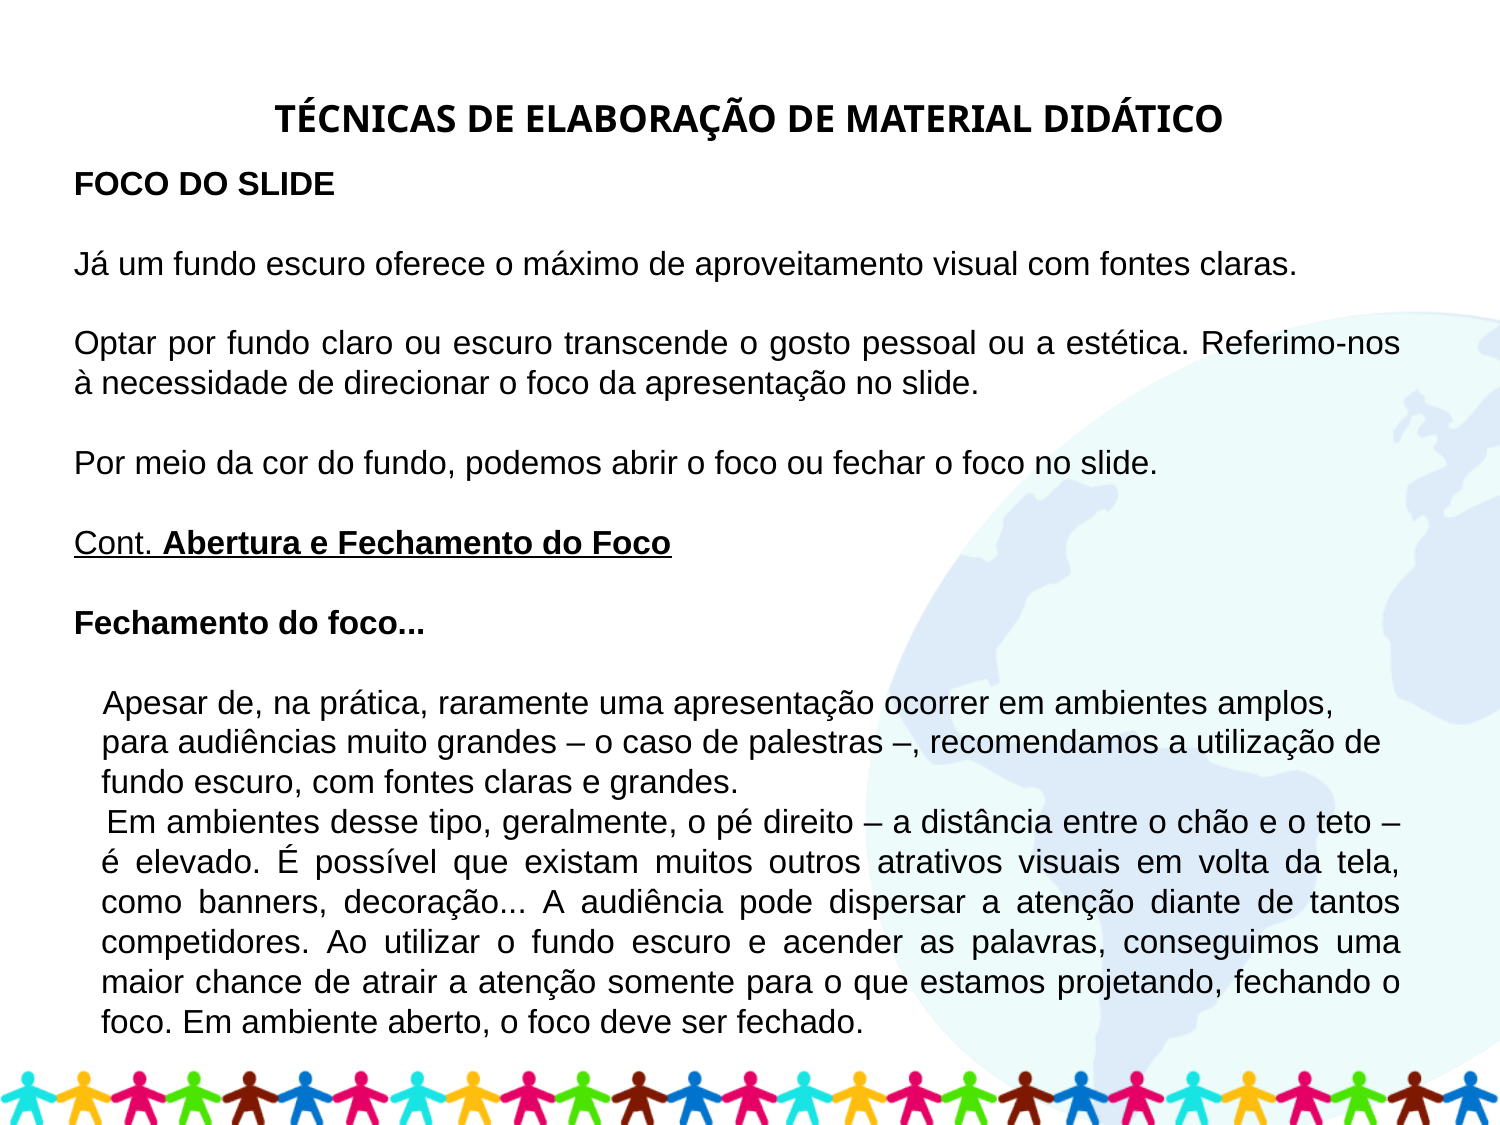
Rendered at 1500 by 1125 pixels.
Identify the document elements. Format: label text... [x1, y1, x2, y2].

title TÉCNICAS DE ELABORAÇÃO DE MATERIAL DIDÁTICO [74, 81, 1425, 156]
text_box FOCO DO SLIDE Já um fundo escuro oferece o máximo de aproveitamento visual com fontes claras. Optar por fundo claro ou escuro transcende o gosto pessoal ou a estética. Referimo-nos à necessidade de direcionar o foco da apresentação no slide. Por meio da cor do fundo, podemos abrir o foco ou fechar o foco no slide. Cont. Abertura e Fechamento do Foco Fechamento do foco... Apesar de, na prática, raramente uma apresentação ocorrer em ambientes amplos, para audiências muito grandes – o caso de palestras –, recomendamos a utilização de fundo escuro, com fontes claras e grandes. Em ambientes desse tipo, geralmente, o pé direito – a distância entre o chão e o teto – é elevado. É possível que existam muitos outros atrativos visuais em volta da tela, como banners, decoração... A audiência pode dispersar a atenção diante de tantos competidores. Ao utilizar o fundo escuro e acender as palavras, conseguimos uma maior chance de atrair a atenção somente para o que estamos projetando, fechando o foco. Em ambiente aberto, o foco deve ser fechado. [59, 154, 1418, 1093]
picture [0, 0, 1500, 1125]
